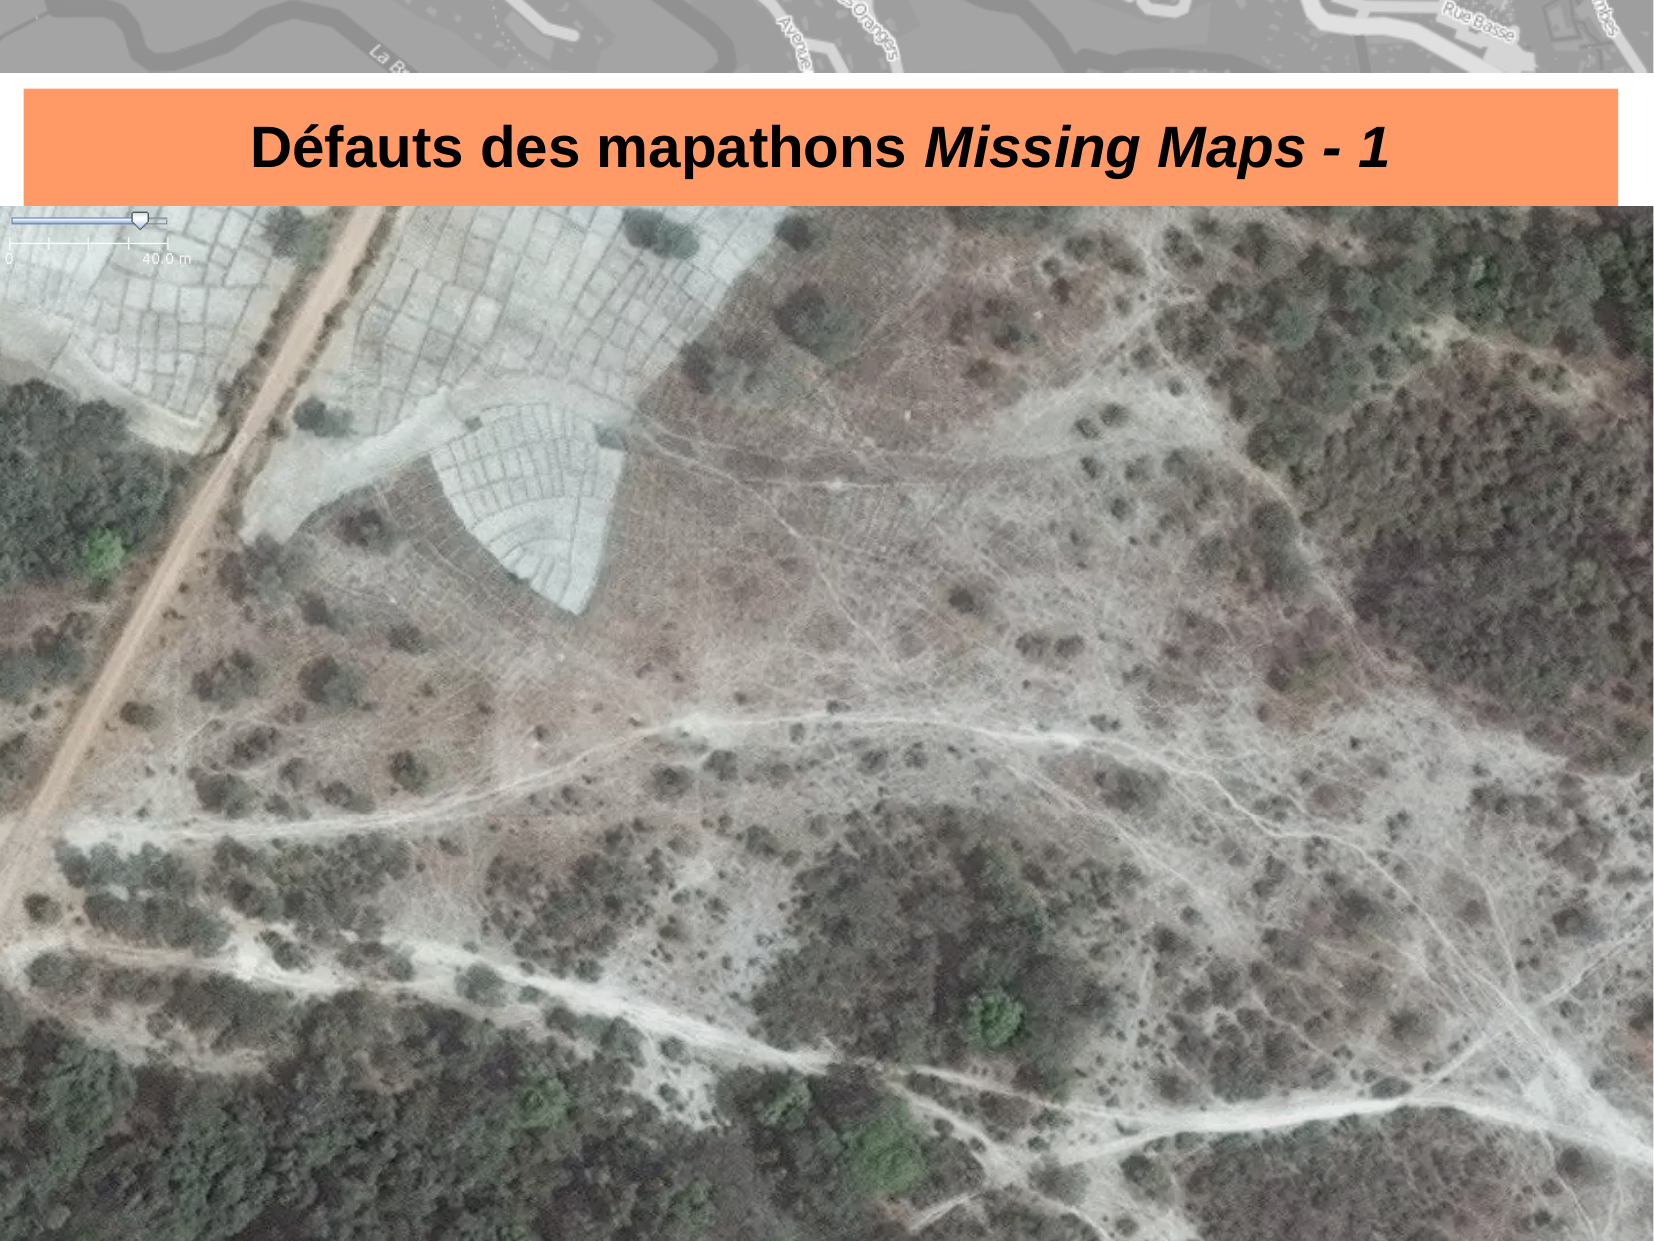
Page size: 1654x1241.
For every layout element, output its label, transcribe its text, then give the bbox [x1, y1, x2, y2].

table_header [0, 12, 413, 77]
table_header [826, 12, 1240, 77]
text_box Défauts des mapathons Missing Maps - 1 [23, 88, 1619, 206]
table_header [1240, 12, 1653, 77]
picture [0, 206, 1654, 1241]
picture [0, 0, 1654, 73]
table_header [413, 12, 826, 77]
